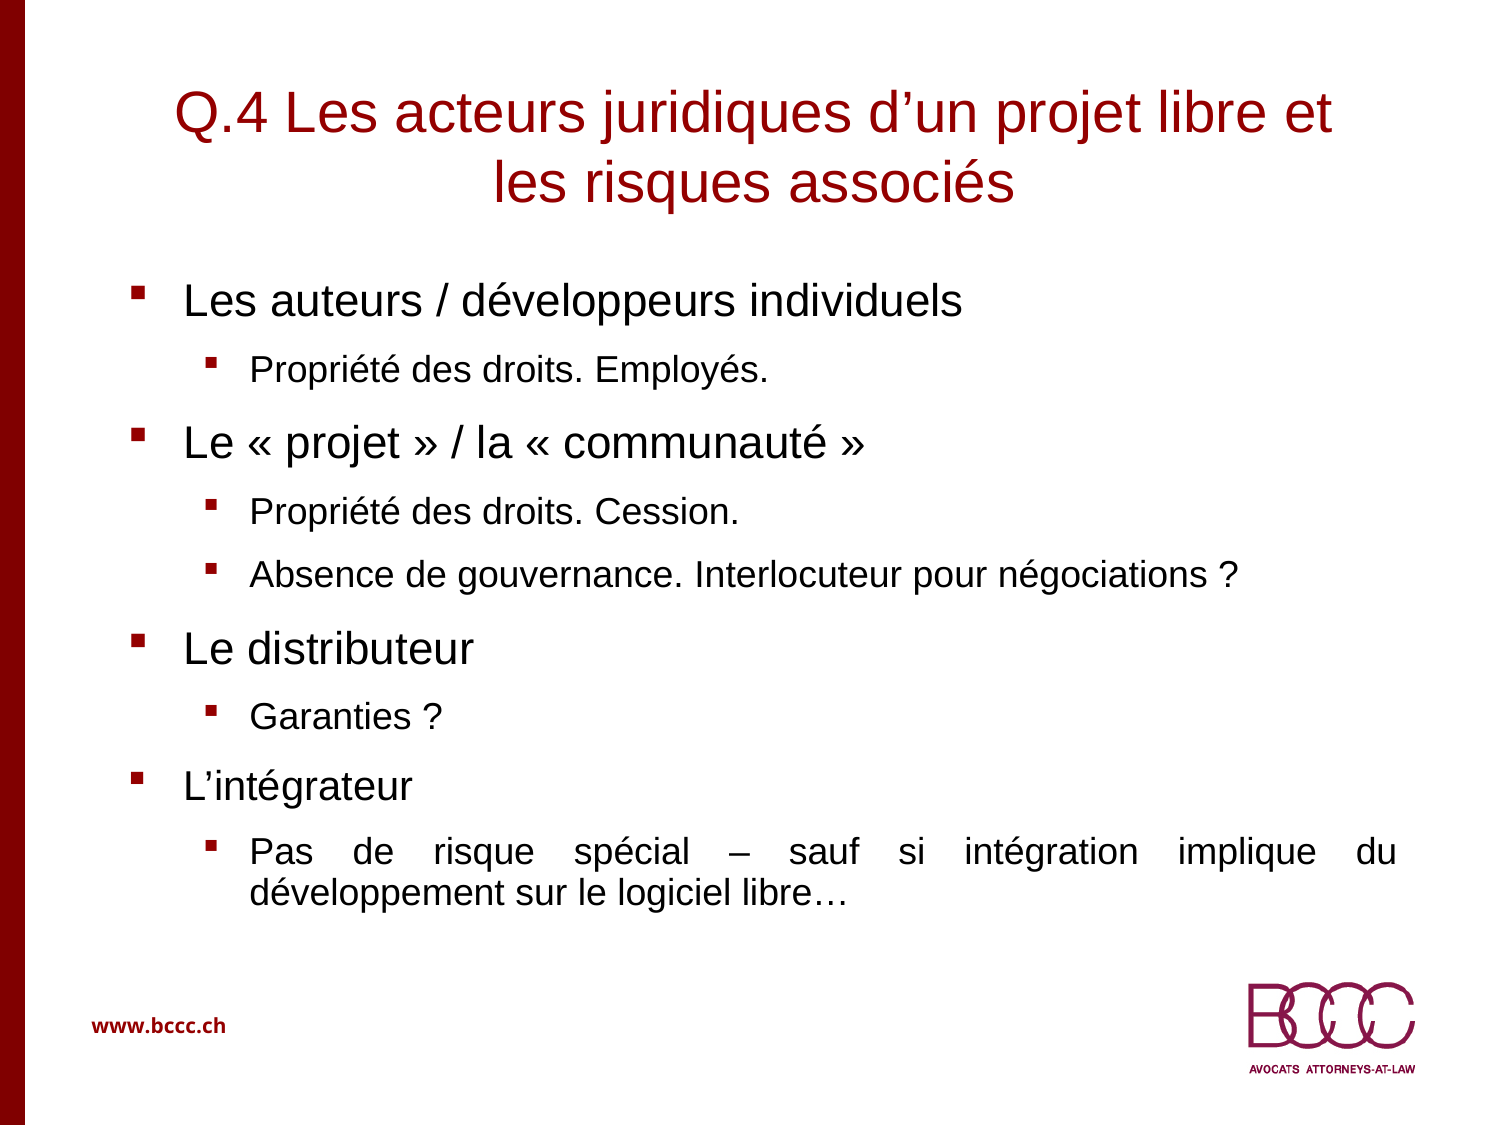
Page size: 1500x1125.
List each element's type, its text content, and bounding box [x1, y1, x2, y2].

picture [1246, 981, 1416, 1075]
list Les auteurs / développeurs individuels Propriété des droits. Employés. Le « projet » / la « communauté » Propriété des droits. Cession. Absence de gouvernance. Interlocuteur pour négociations ? Le distributeur Garanties ? L’intégrateur Pas de risque spécial – sauf si intégration implique du développement sur le logiciel libre… [112, 269, 1413, 1063]
title Q.4 Les acteurs juridiques d’un projet libre et les risques associés [117, 67, 1393, 223]
